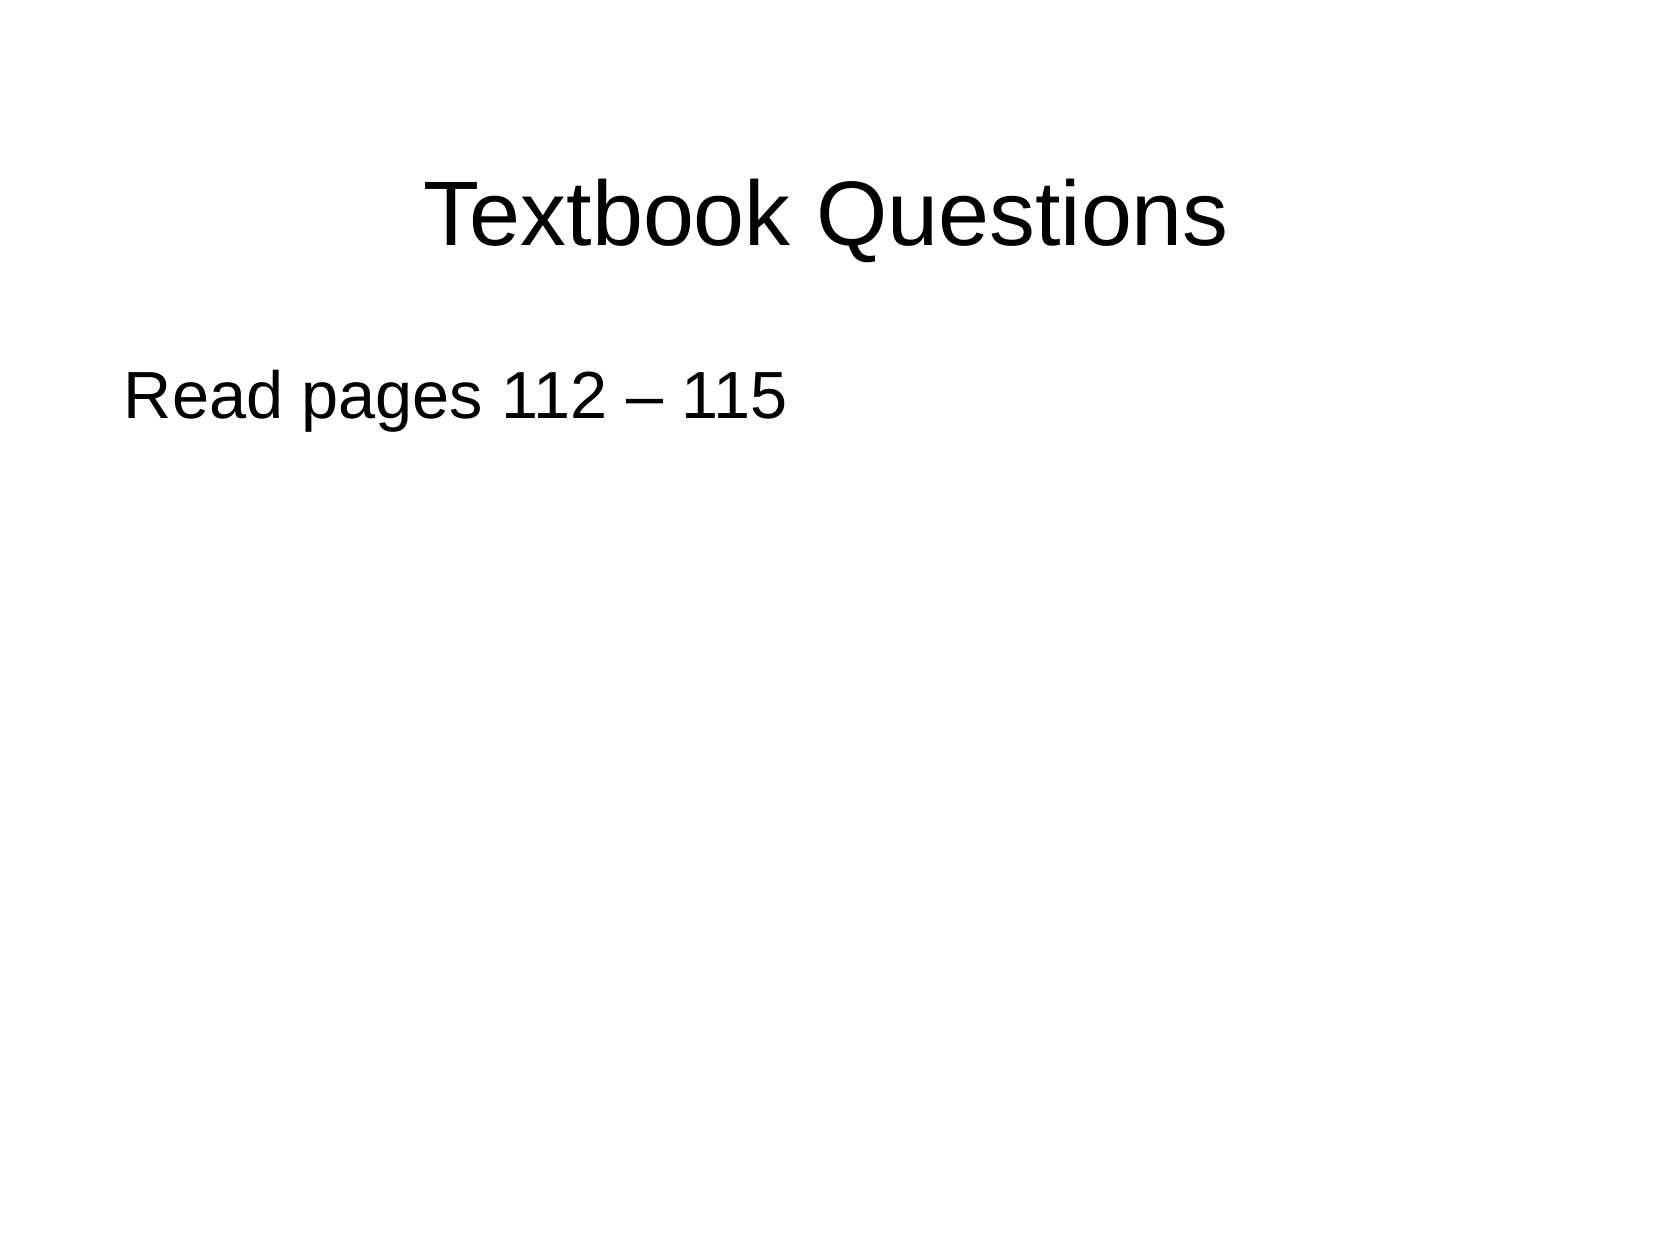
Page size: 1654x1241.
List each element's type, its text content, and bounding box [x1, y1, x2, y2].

list Read pages 112 – 115 [124, 358, 1530, 1088]
title Textbook Questions [124, 117, 1530, 310]
